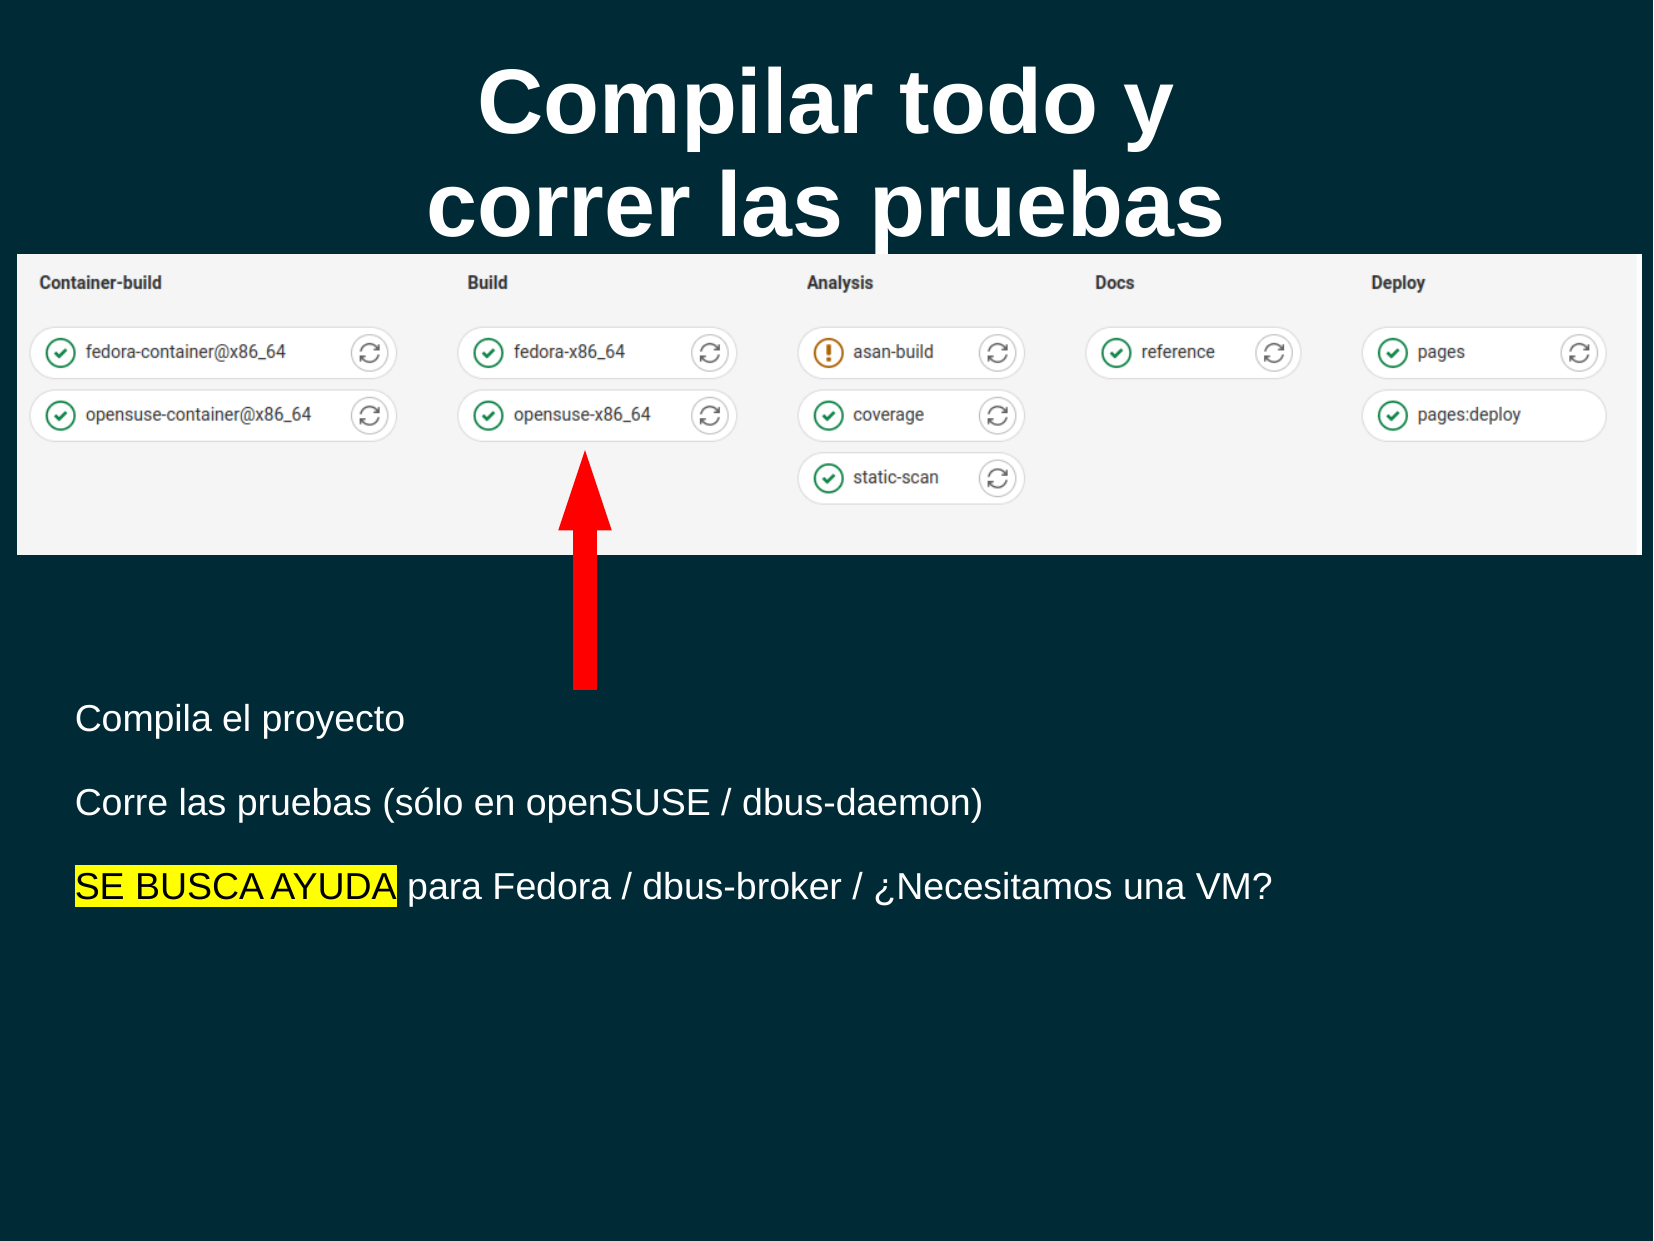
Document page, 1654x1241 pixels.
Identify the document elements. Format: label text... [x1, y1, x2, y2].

text_box Compila el proyecto Corre las pruebas (sólo en openSUSE / dbus-daemon) SE BUSCA AYUDA para Fedora / dbus-broker / ¿Necesitamos una VM? [60, 690, 1471, 999]
title Compilar todo y correr las pruebas [82, 49, 1571, 254]
picture [18, 254, 1641, 554]
